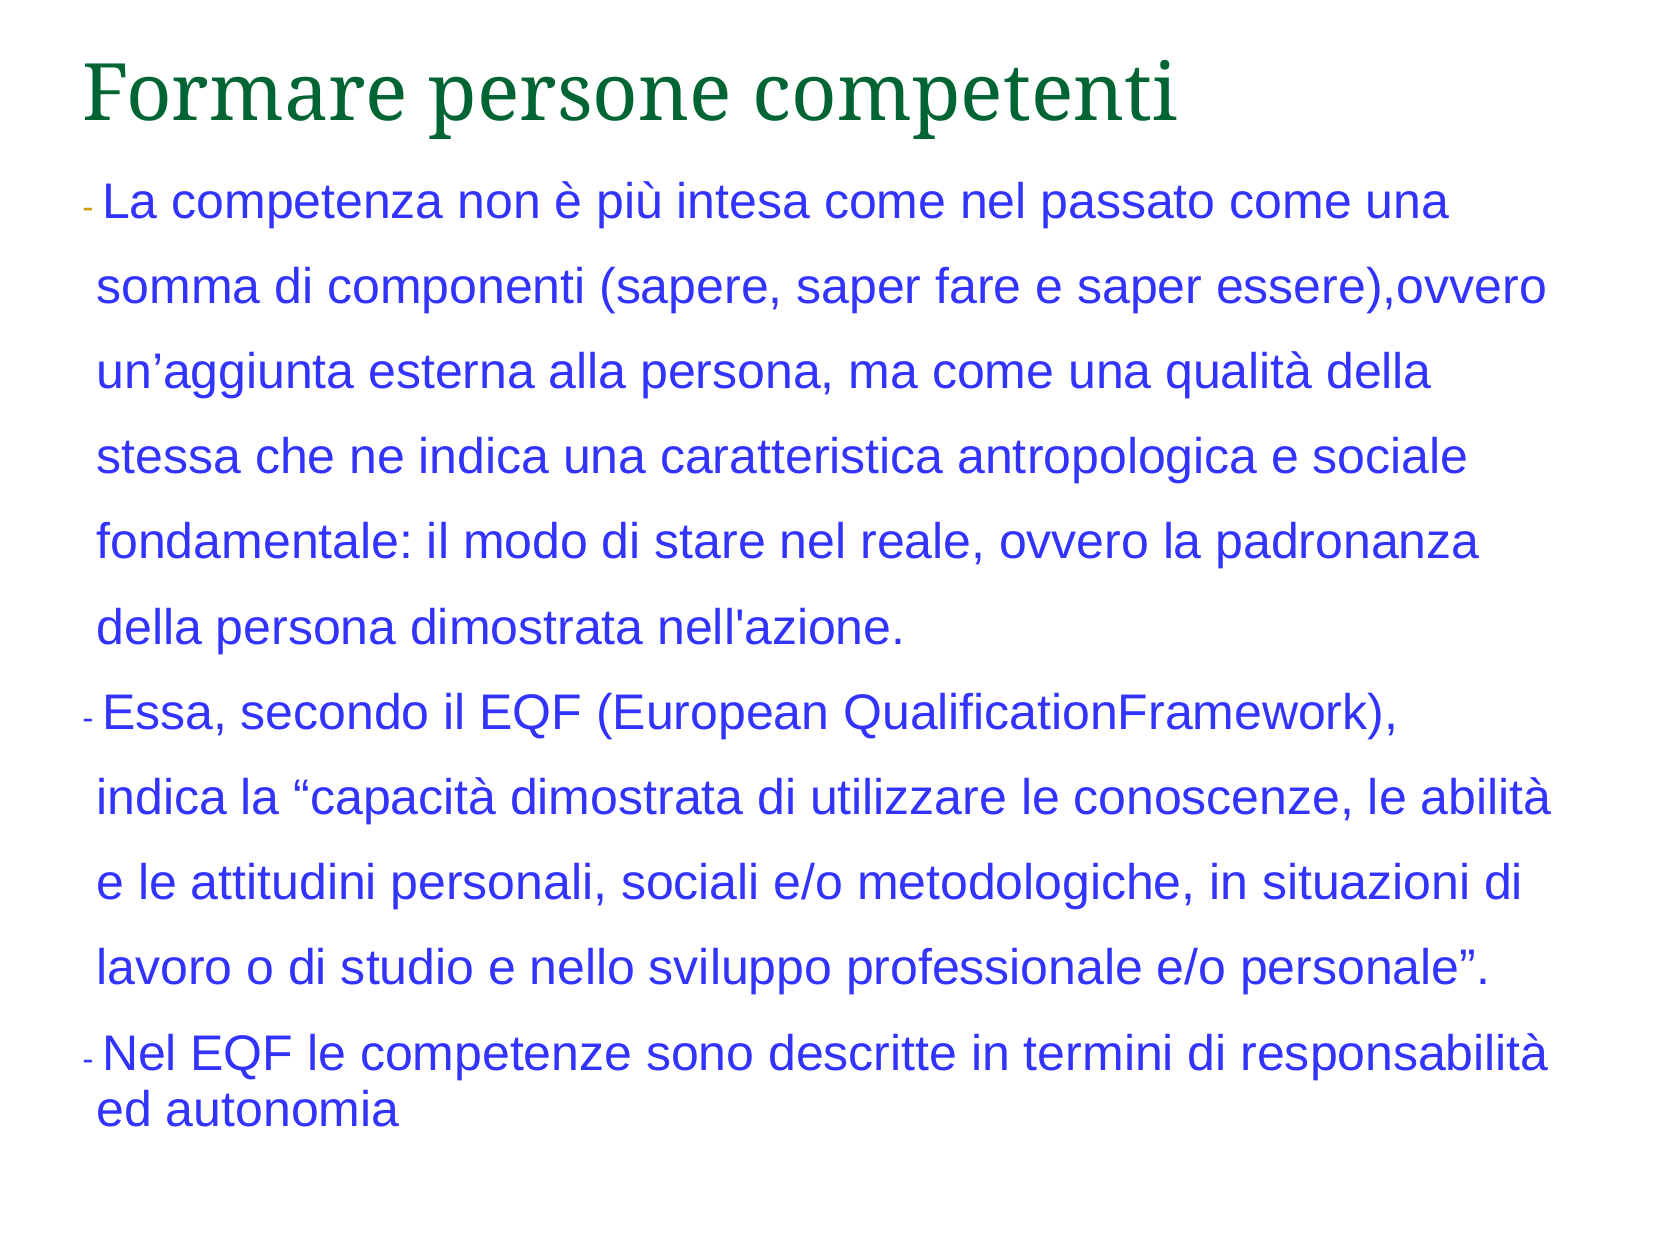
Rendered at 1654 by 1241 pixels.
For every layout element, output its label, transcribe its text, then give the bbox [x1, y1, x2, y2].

list Formare persone competenti - La competenza non è più intesa come nel passato come una somma di componenti (sapere, saper fare e saper essere),ovvero un’aggiunta esterna alla persona, ma come una qualità della stessa che ne indica una caratteristica antropologica e sociale fondamentale: il modo di stare nel reale, ovvero la padronanza della persona dimostrata nell'azione. - Essa, secondo il EQF (European QualificationFramework), indica la “capacità dimostrata di utilizzare le conoscenze, le abilità e le attitudini personali, sociali e/o metodologiche, in situazioni di lavoro o di studio e nello sviluppo professionale e/o personale”. - Nel EQF le competenze sono descritte in termini di responsabilità ed autonomia [82, 35, 1571, 1241]
